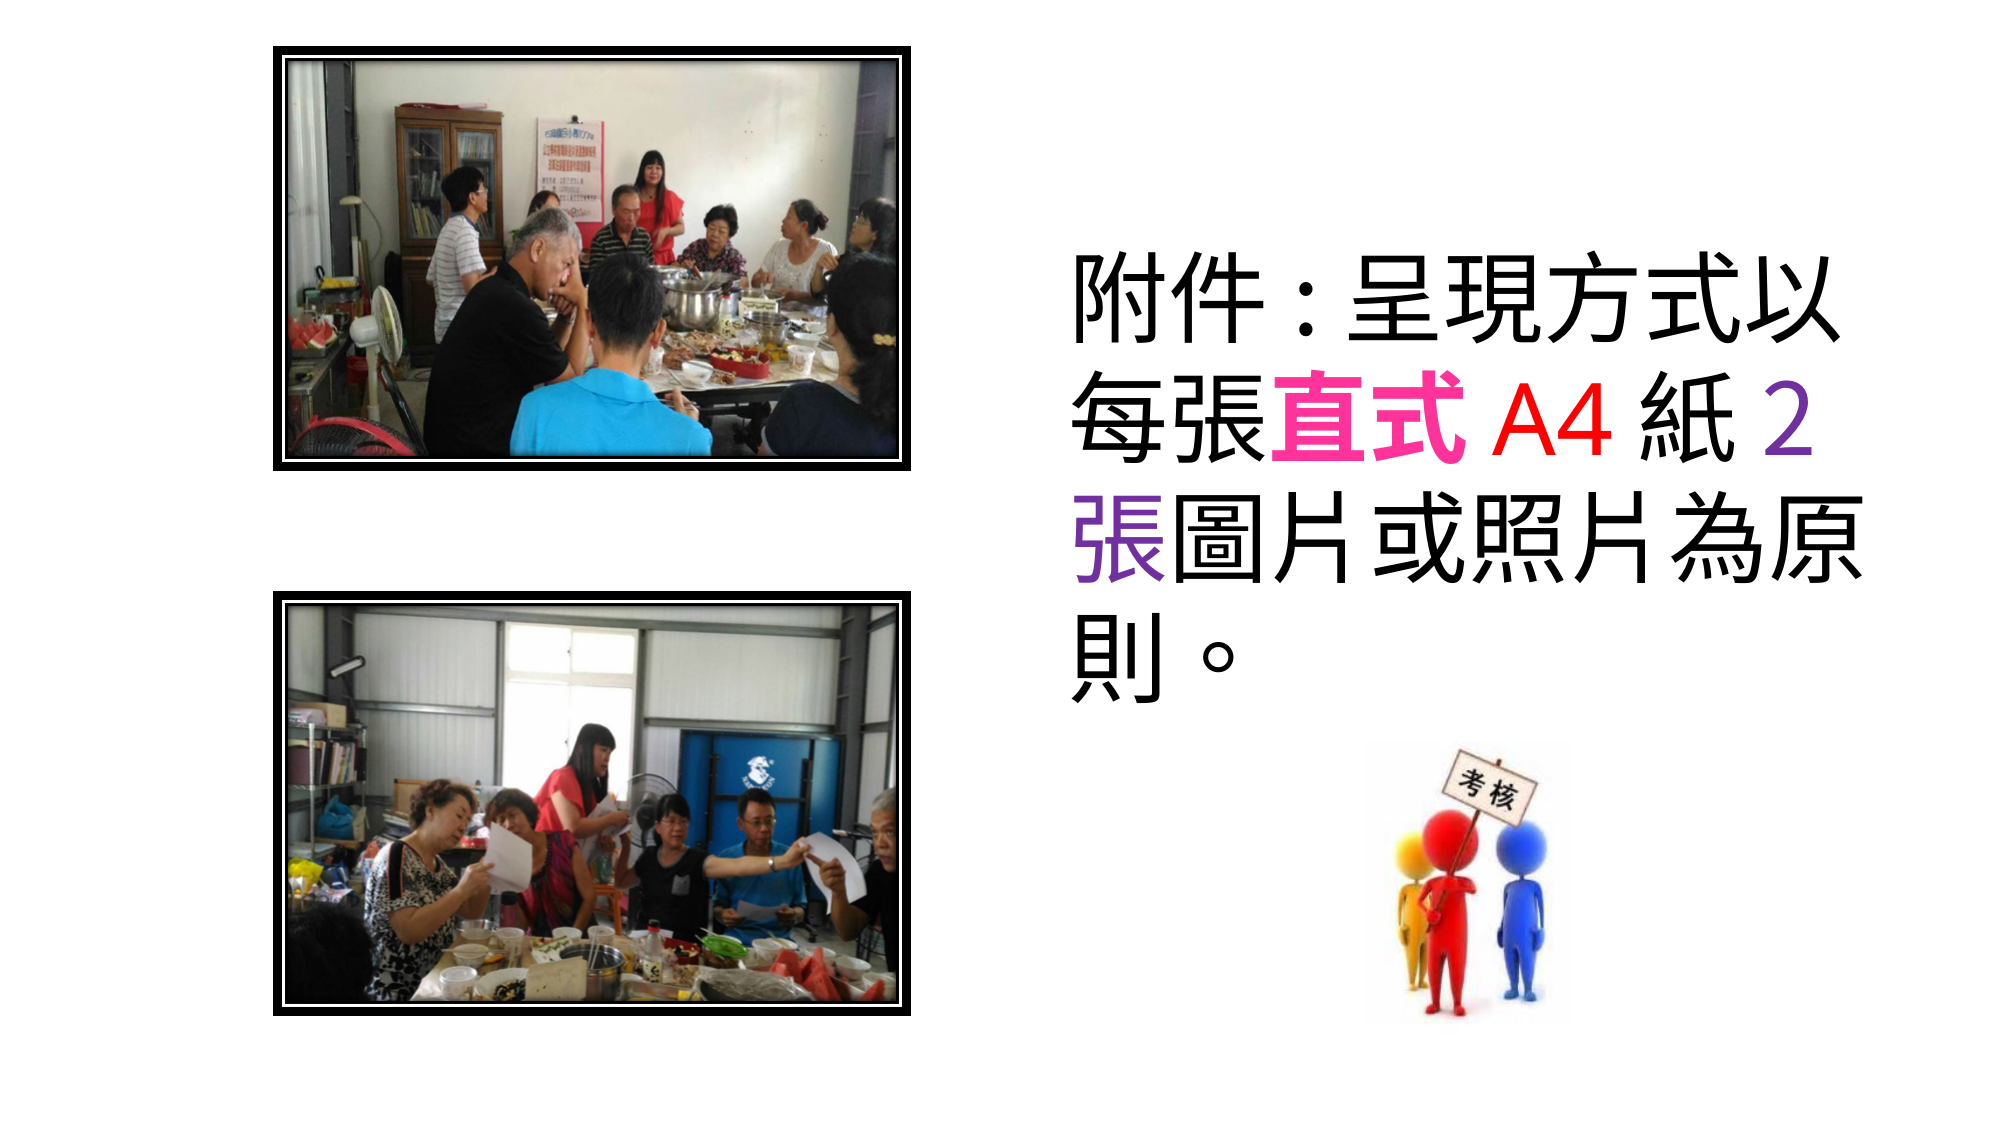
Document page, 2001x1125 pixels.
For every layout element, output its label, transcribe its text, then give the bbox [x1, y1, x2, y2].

text_box 附件:呈現方式以每張直式A4紙2張圖片或照片為原則。 [1053, 228, 1923, 724]
picture [273, 591, 911, 1016]
picture [273, 46, 911, 471]
picture [1329, 721, 1609, 1048]
